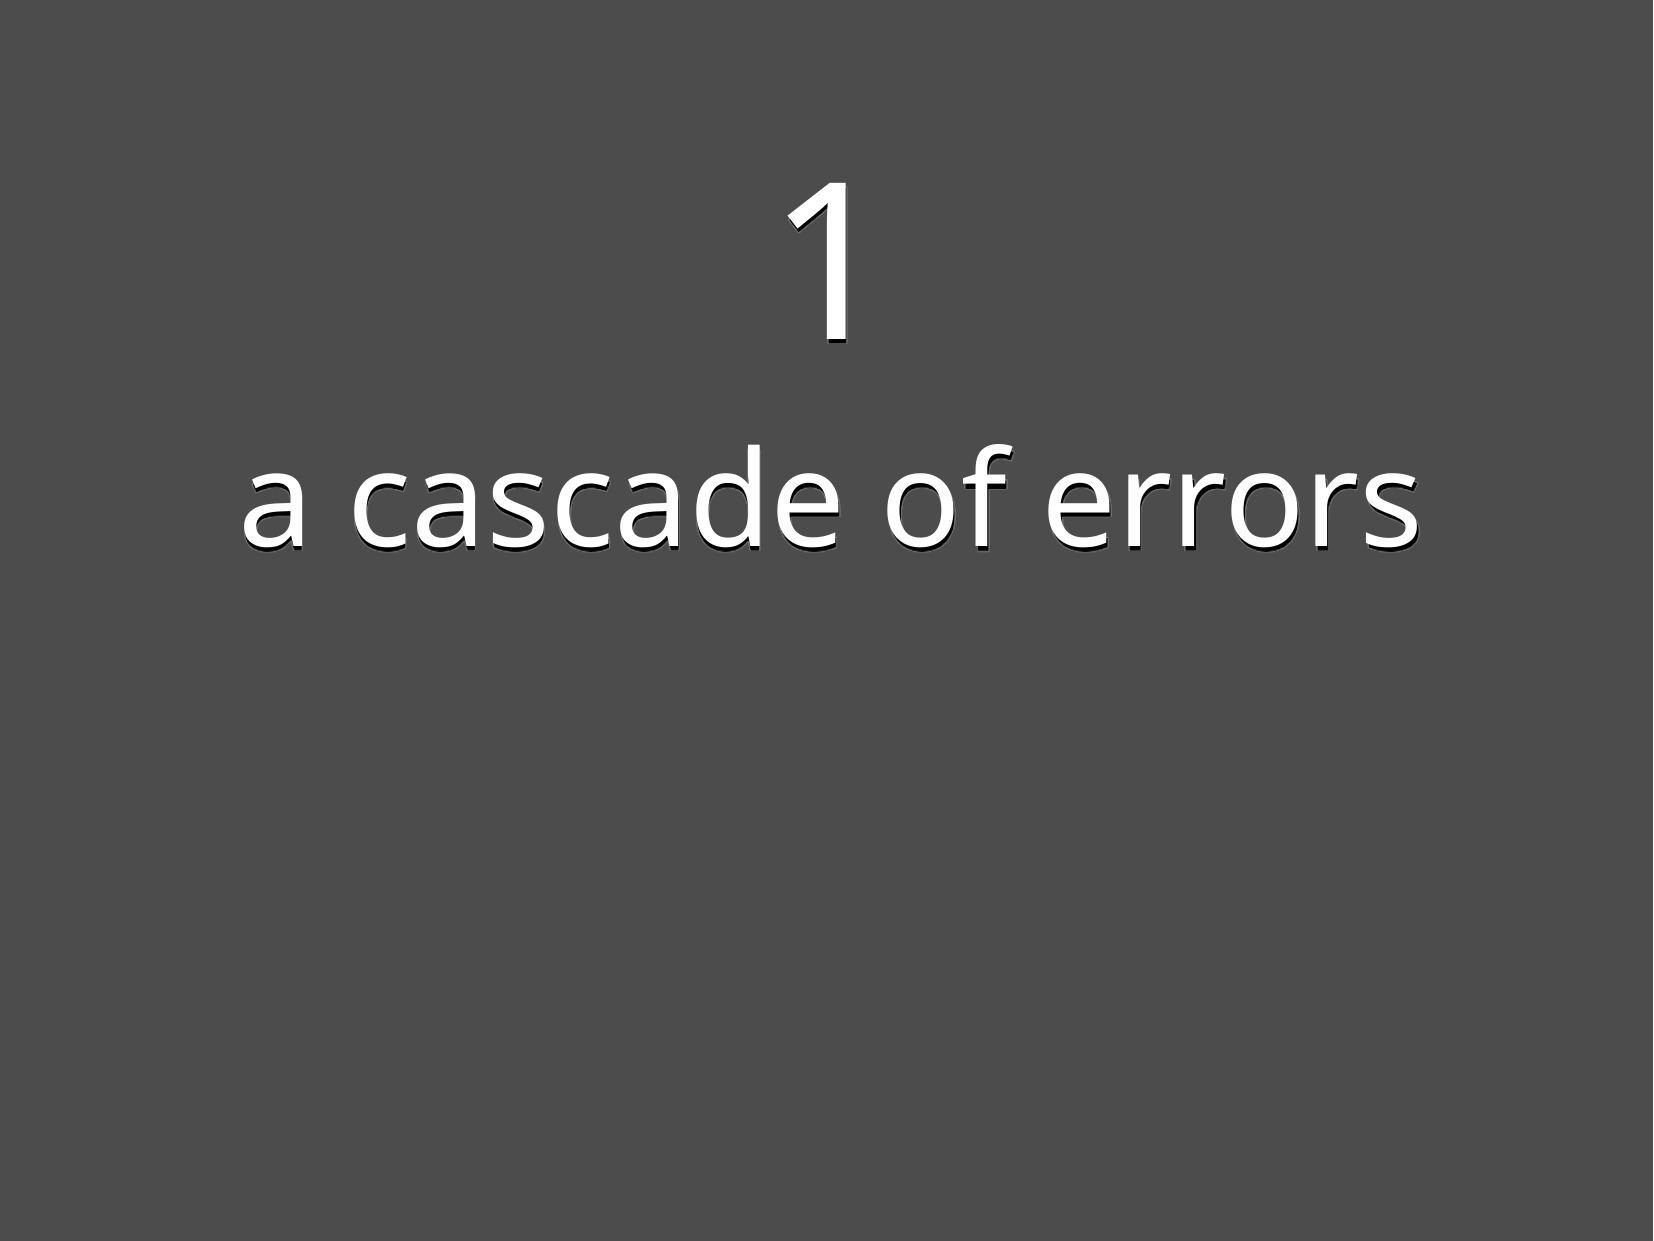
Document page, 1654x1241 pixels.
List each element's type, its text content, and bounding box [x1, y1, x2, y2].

title 1 a cascade of errors [87, 99, 1576, 592]
